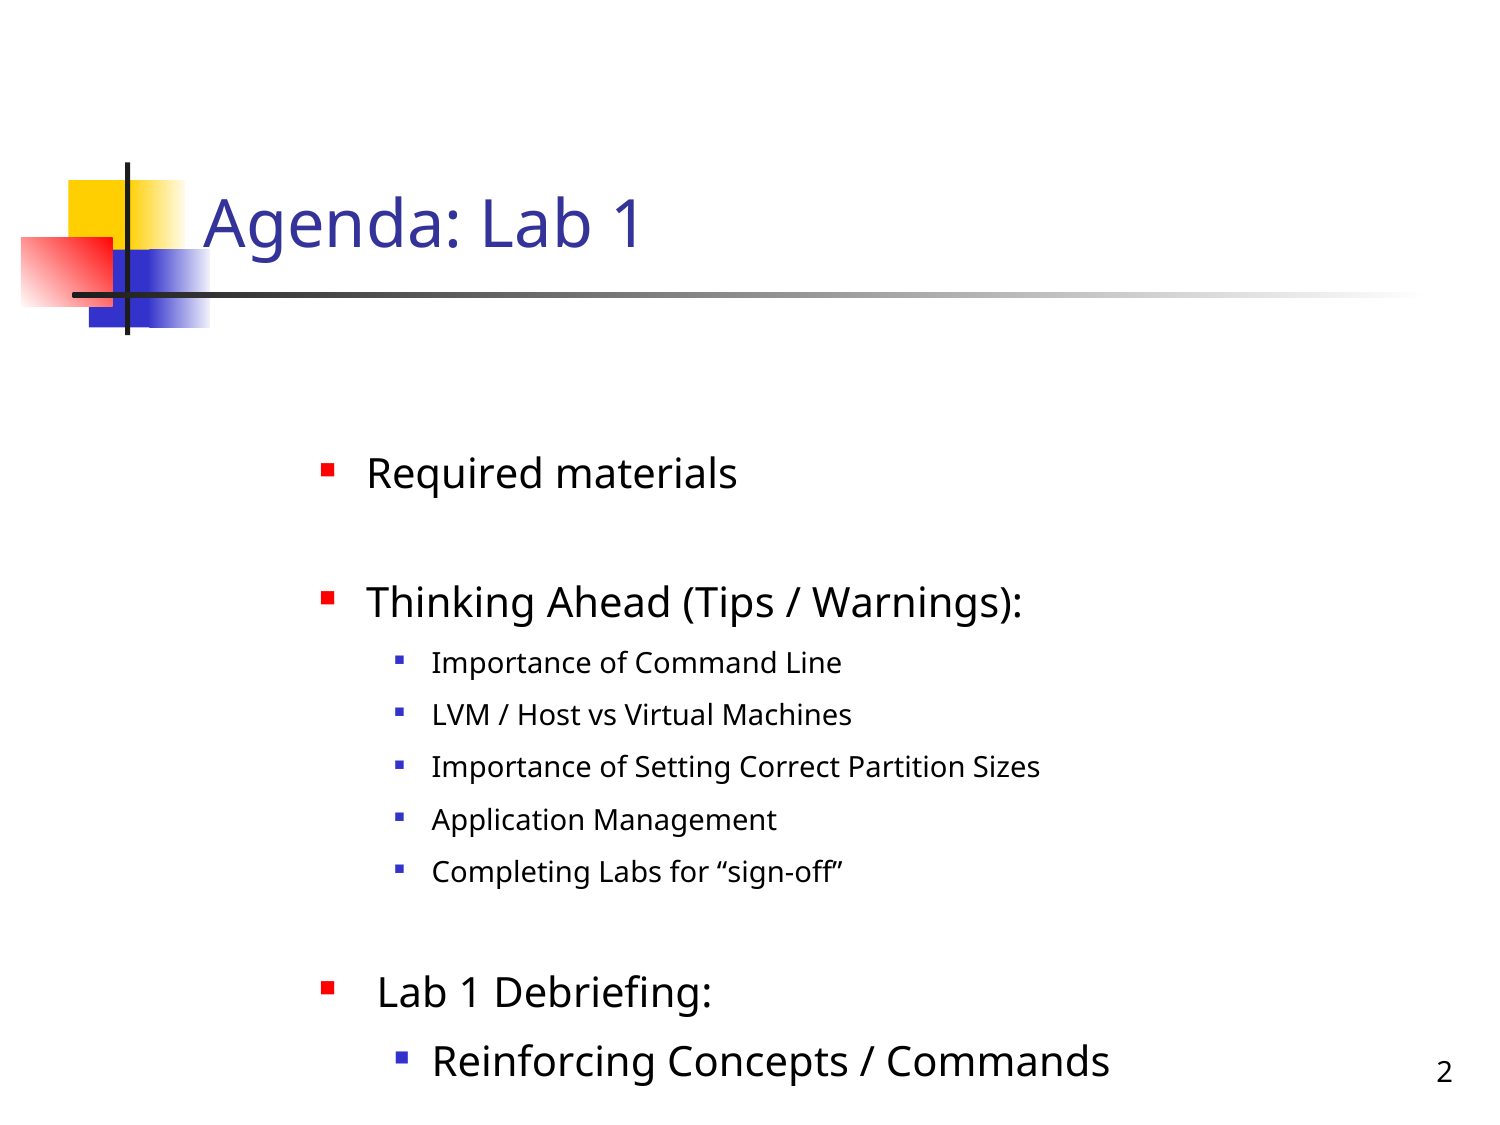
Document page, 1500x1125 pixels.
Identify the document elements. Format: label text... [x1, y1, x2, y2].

title Agenda: Lab 1 [188, 35, 1468, 276]
list Required materials Thinking Ahead (Tips / Warnings): Importance of Command Line LVM / Host vs Virtual Machines Importance of Setting Correct Partition Sizes Application Management Completing Labs for “sign-off” Lab 1 Debriefing: Reinforcing Concepts / Commands [229, 365, 1434, 1027]
